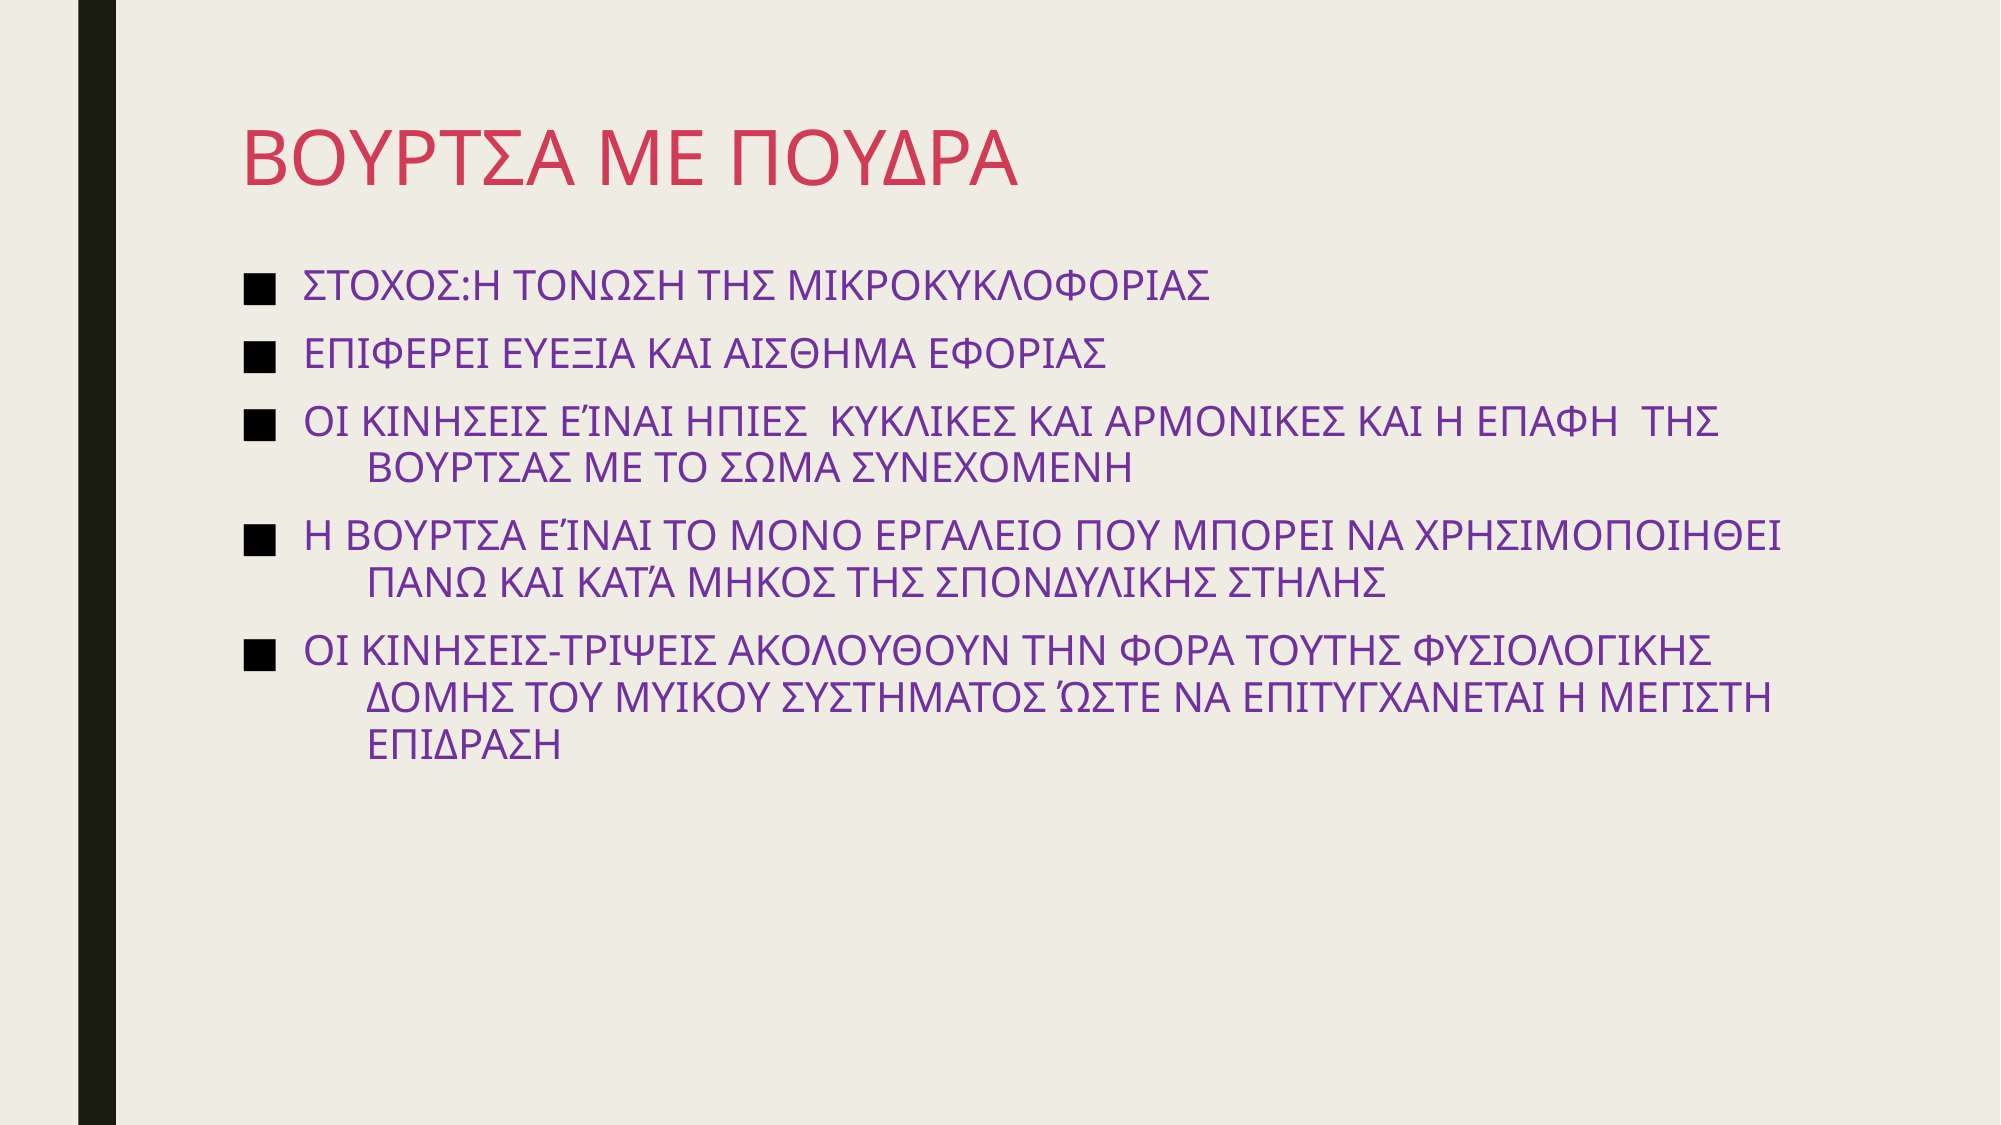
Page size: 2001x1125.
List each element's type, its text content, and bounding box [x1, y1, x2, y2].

list ΣΤΟΧΟΣ:Η ΤΟΝΩΣΗ ΤΗΣ ΜΙΚΡΟΚΥΚΛΟΦΟΡΙΑΣ ΕΠΙΦΕΡΕΙ ΕΥΕΞΙΑ ΚΑΙ ΑΙΣΘΗΜΑ ΕΦΟΡΙΑΣ ΟΙ ΚΙΝΗΣΕΙΣ ΕΊΝΑΙ ΗΠΙΕΣ ΚΥΚΛΙΚΕΣ ΚΑΙ ΑΡΜΟΝΙΚΕΣ ΚΑΙ Η ΕΠΑΦΗ ΤΗΣ ΒΟΥΡΤΣΑΣ ΜΕ ΤΟ ΣΩΜΑ ΣΥΝΕΧΟΜΕΝΗ Η ΒΟΥΡΤΣΑ ΕΊΝΑΙ ΤΟ ΜΟΝΟ ΕΡΓΑΛΕΙΟ ΠΟΥ ΜΠΟΡΕΙ ΝΑ ΧΡΗΣΙΜΟΠΟΙΗΘΕΙ ΠΑΝΩ ΚΑΙ ΚΑΤΆ ΜΗΚΟΣ ΤΗΣ ΣΠΟΝΔΥΛΙΚΗΣ ΣΤΗΛΗΣ ΟΙ ΚΙΝΗΣΕΙΣ-ΤΡΙΨΕΙΣ ΑΚΟΛΟΥΘΟΥΝ ΤΗΝ ΦΟΡΑ ΤΟΥΤΗΣ ΦΥΣΙΟΛΟΓΙΚΗΣ ΔΟΜΗΣ ΤΟΥ ΜΥΙΚΟΥ ΣΥΣΤΗΜΑΤΟΣ ΏΣΤΕ ΝΑ ΕΠΙΤΥΓΧΑΝΕΤΑΙ Η ΜΕΓΙΣΤΗ ΕΠΙΔΡΑΣΗ [225, 254, 1801, 963]
title ΒΟΥΡΤΣΑ ΜΕ ΠΟΥΔΡΑ [225, 112, 1143, 254]
